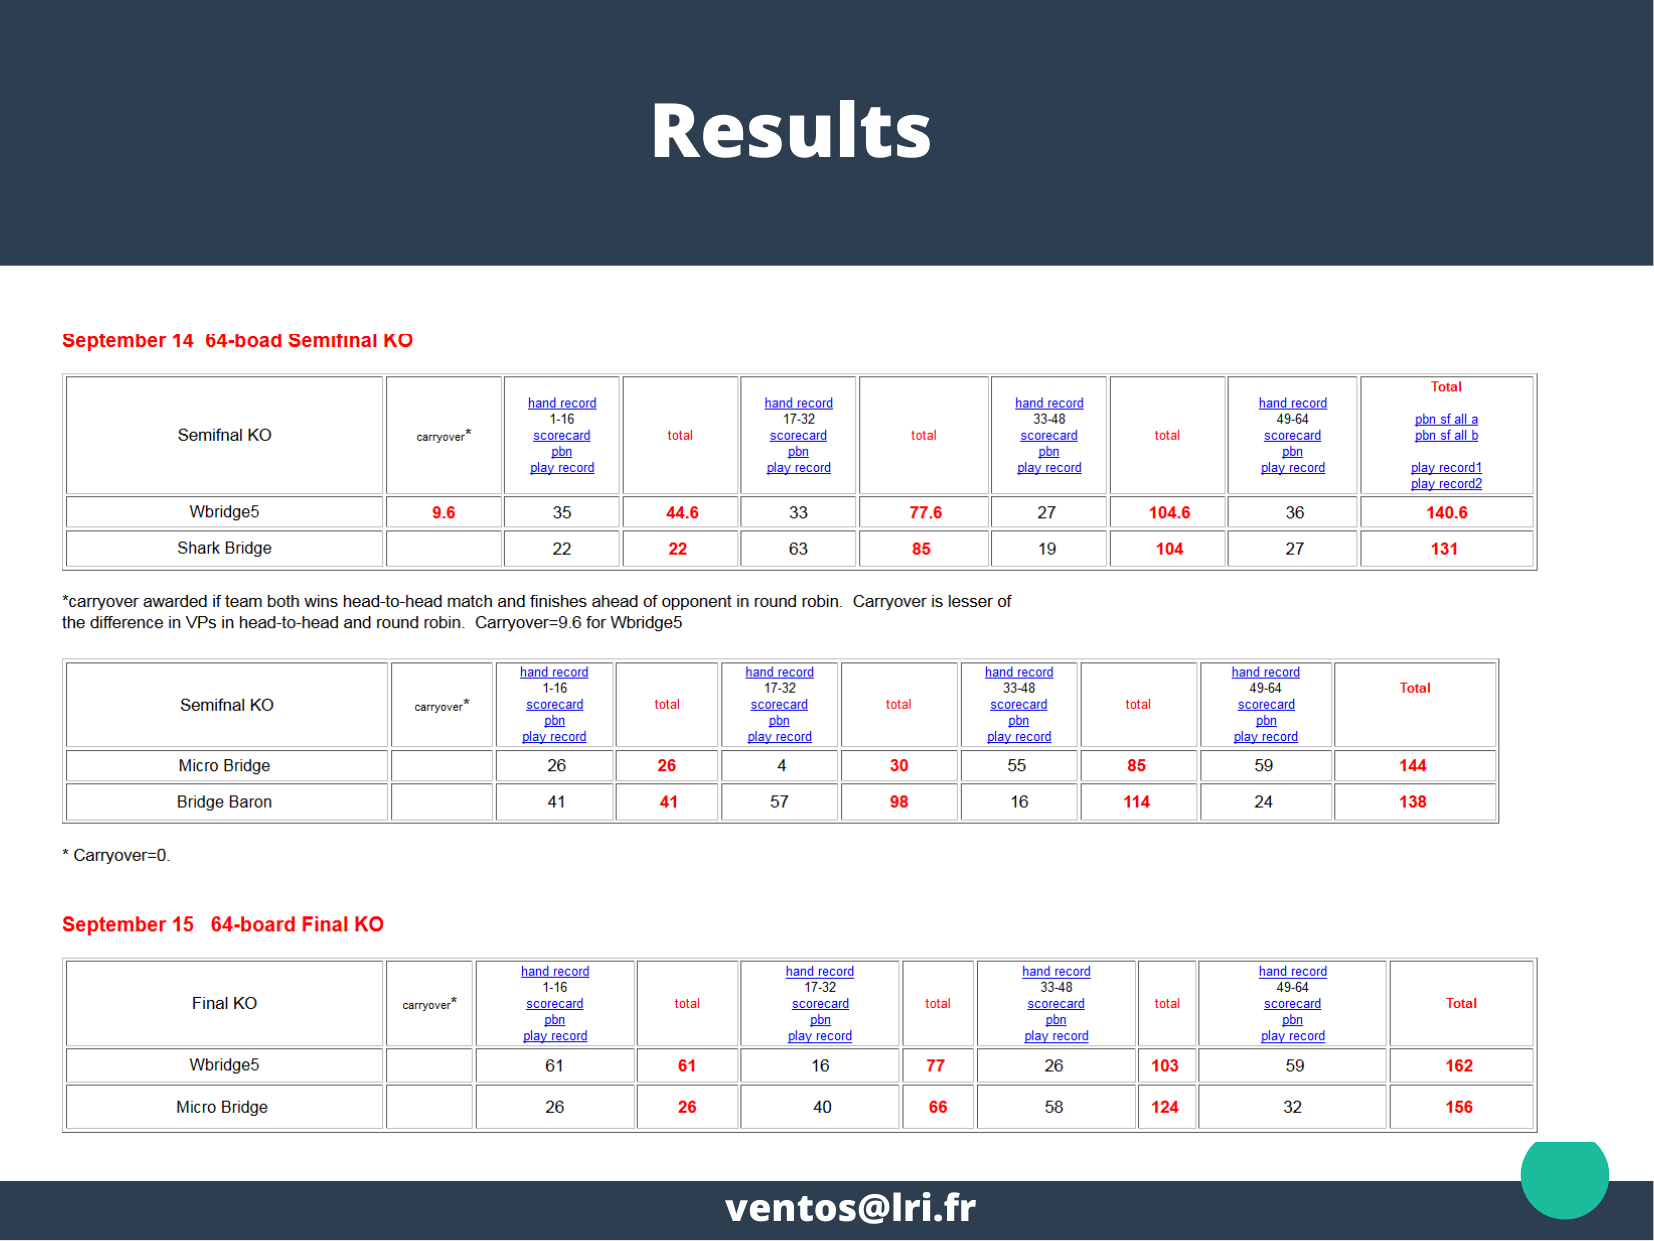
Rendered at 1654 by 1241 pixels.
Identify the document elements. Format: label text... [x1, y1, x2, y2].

picture [59, 334, 1595, 1142]
title Results [59, 49, 1595, 207]
